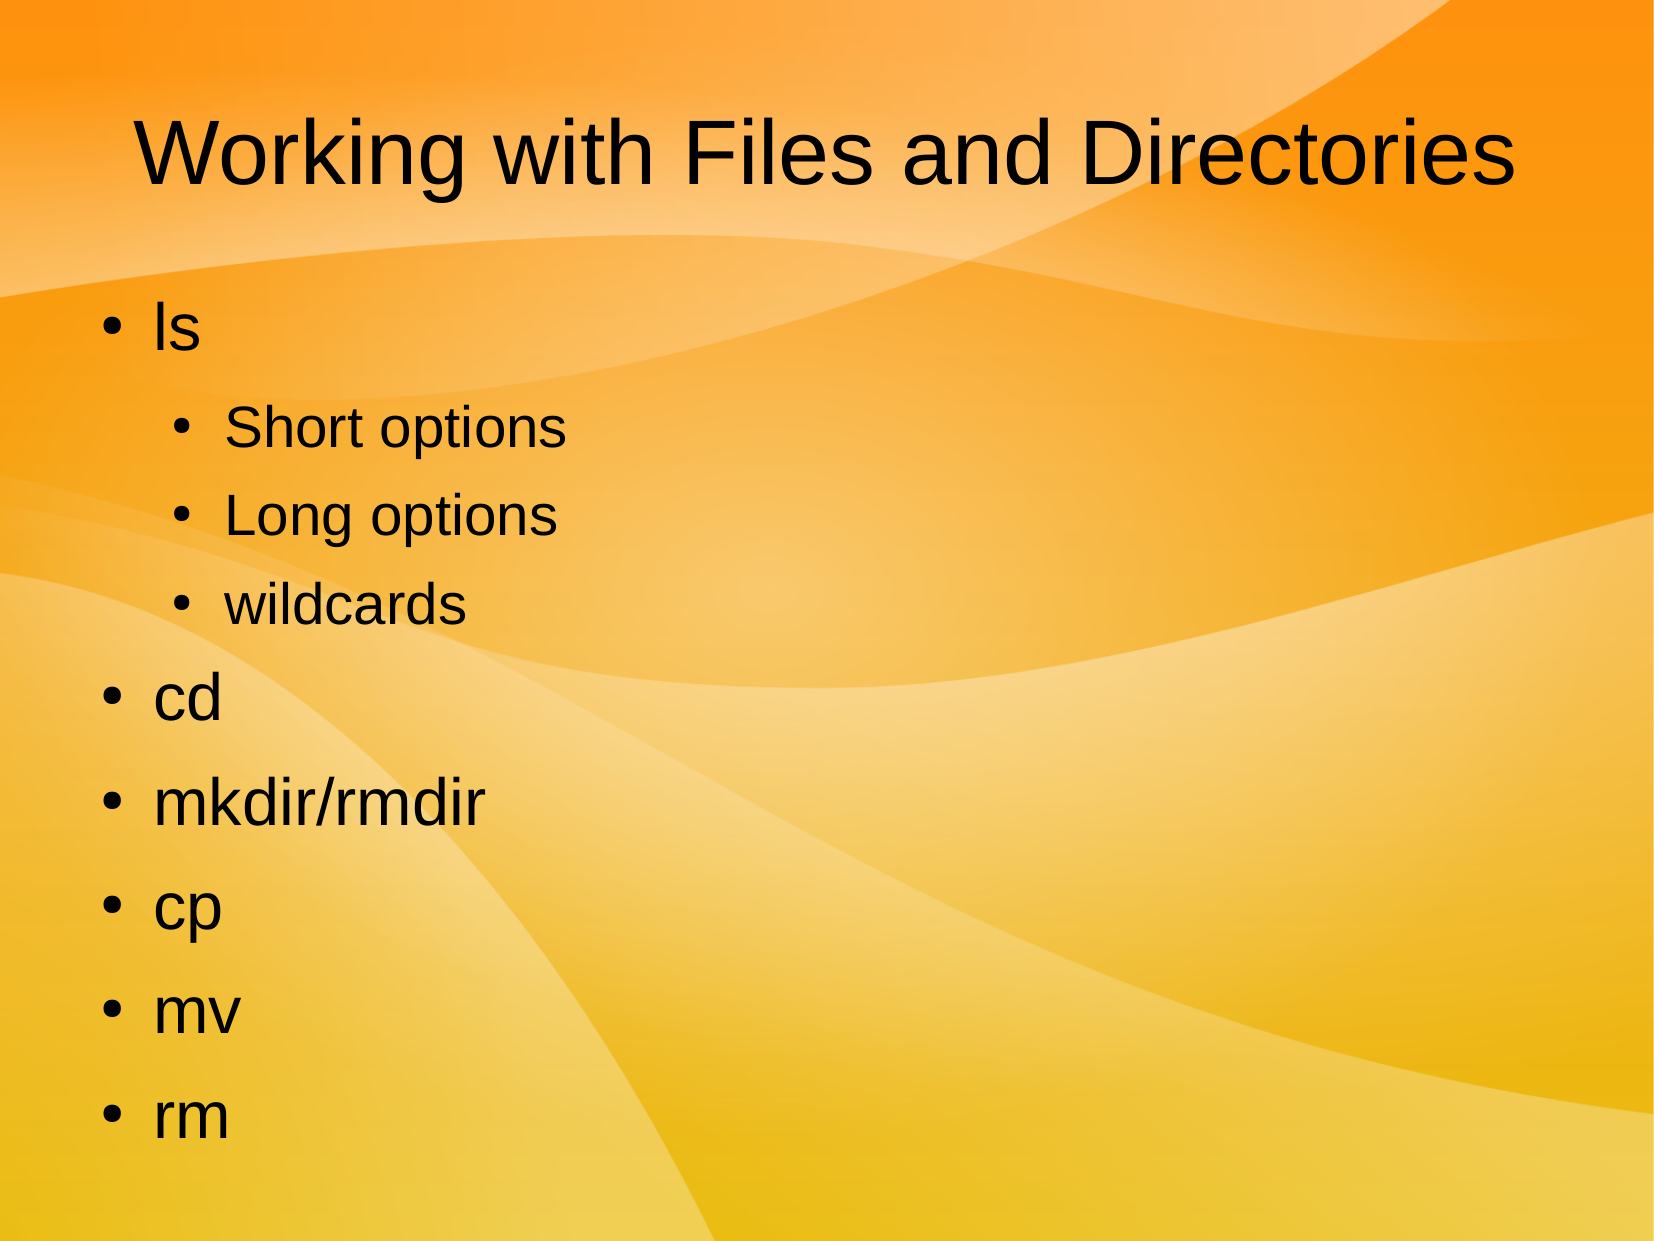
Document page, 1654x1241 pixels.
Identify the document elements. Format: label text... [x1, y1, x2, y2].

picture [0, 0, 1654, 1241]
list ls Short options Long options wildcards cd mkdir/rmdir cp mv rm [82, 290, 1571, 1153]
title Working with Files and Directories [82, 49, 1571, 257]
